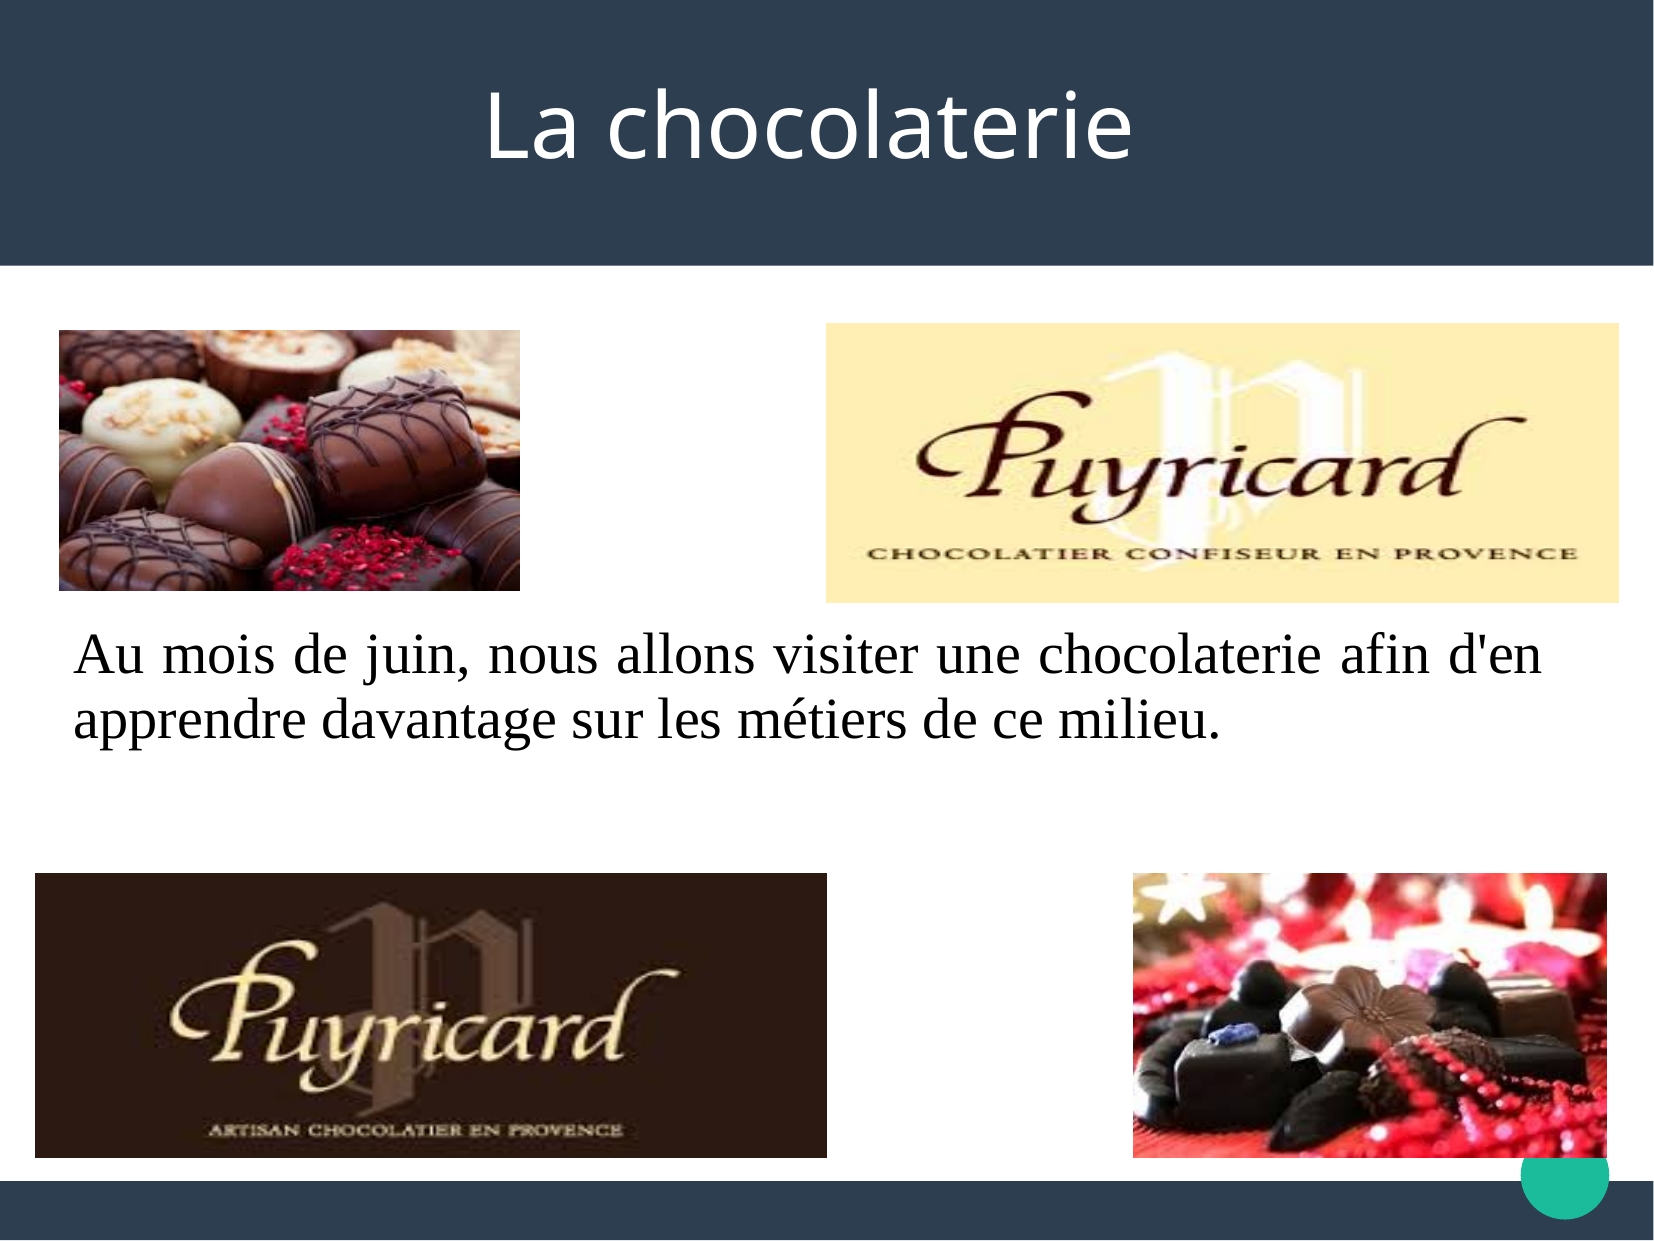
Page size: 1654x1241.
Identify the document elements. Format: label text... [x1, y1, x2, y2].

text_box Au mois de juin, nous allons visiter une chocolaterie afin d'en apprendre davantage sur les métiers de ce milieu. [59, 614, 1560, 792]
picture [1133, 873, 1607, 1158]
picture [35, 873, 827, 1158]
picture [826, 323, 1619, 603]
picture [59, 330, 520, 591]
text_box La chocolaterie [23, 53, 1595, 213]
